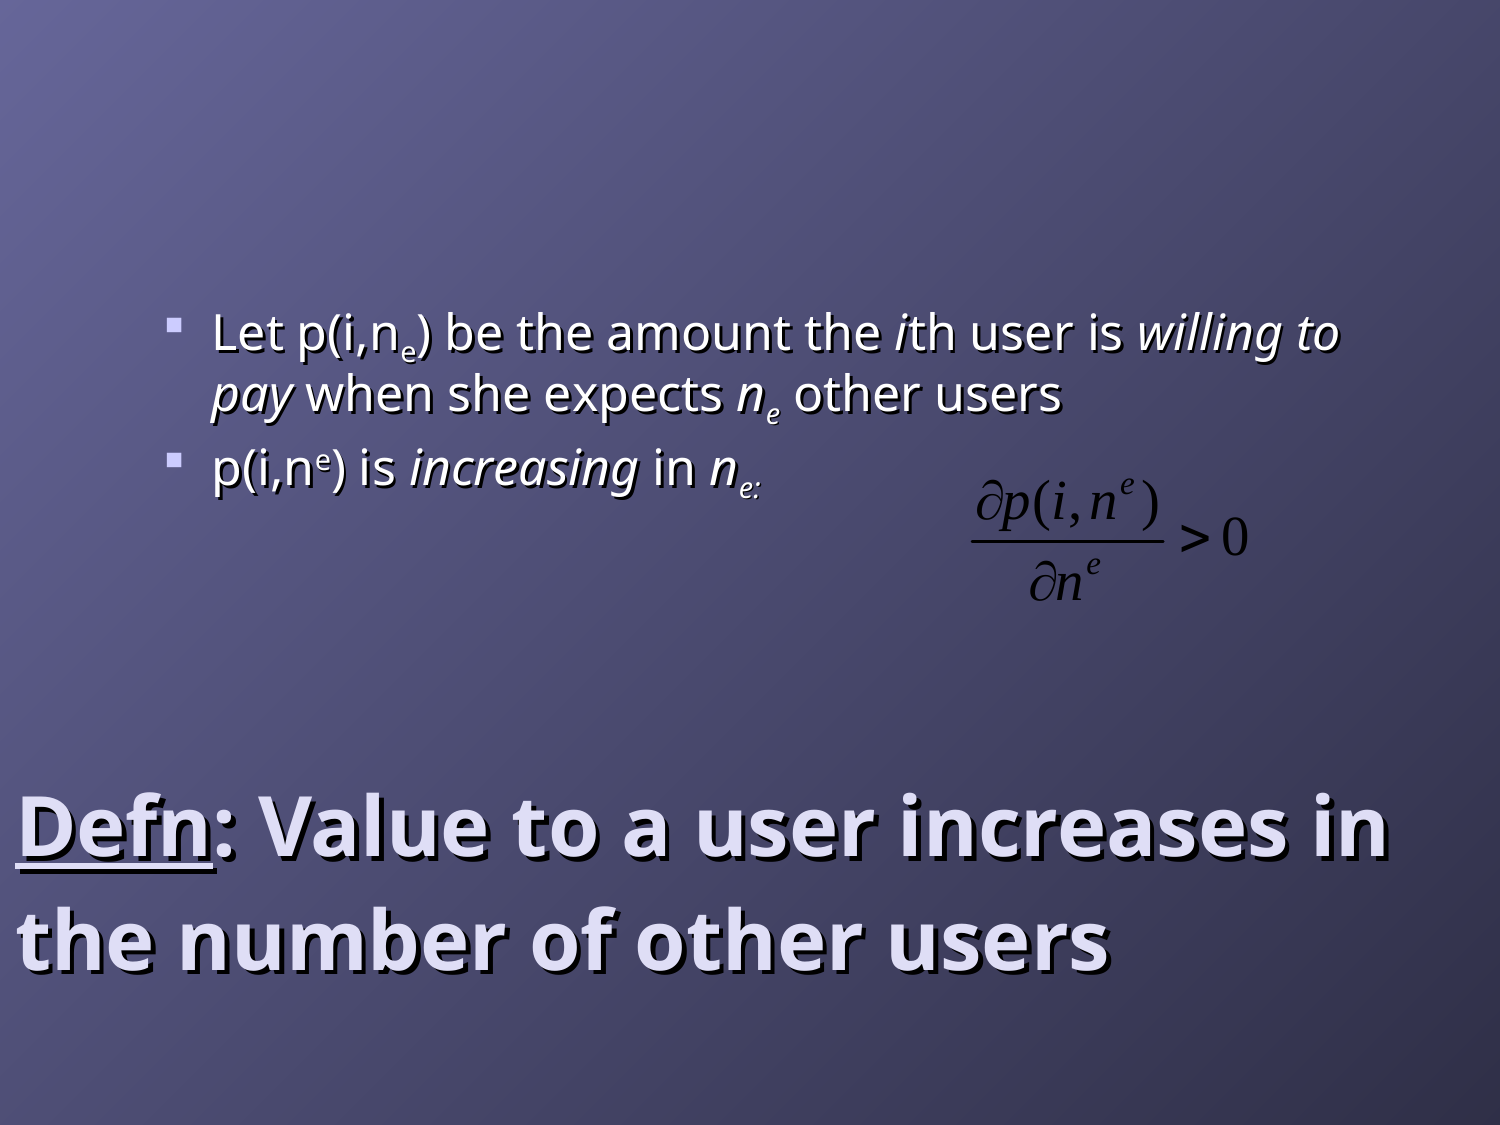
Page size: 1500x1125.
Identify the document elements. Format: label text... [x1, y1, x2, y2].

chart [962, 456, 1261, 613]
title Defn: Value to a user increases in the number of other users [0, 773, 1500, 989]
text_box Let p(i,ne) be the amount the ith user is willing to pay when she expects ne other users p(i,ne) is increasing in ne: [74, 294, 1400, 595]
